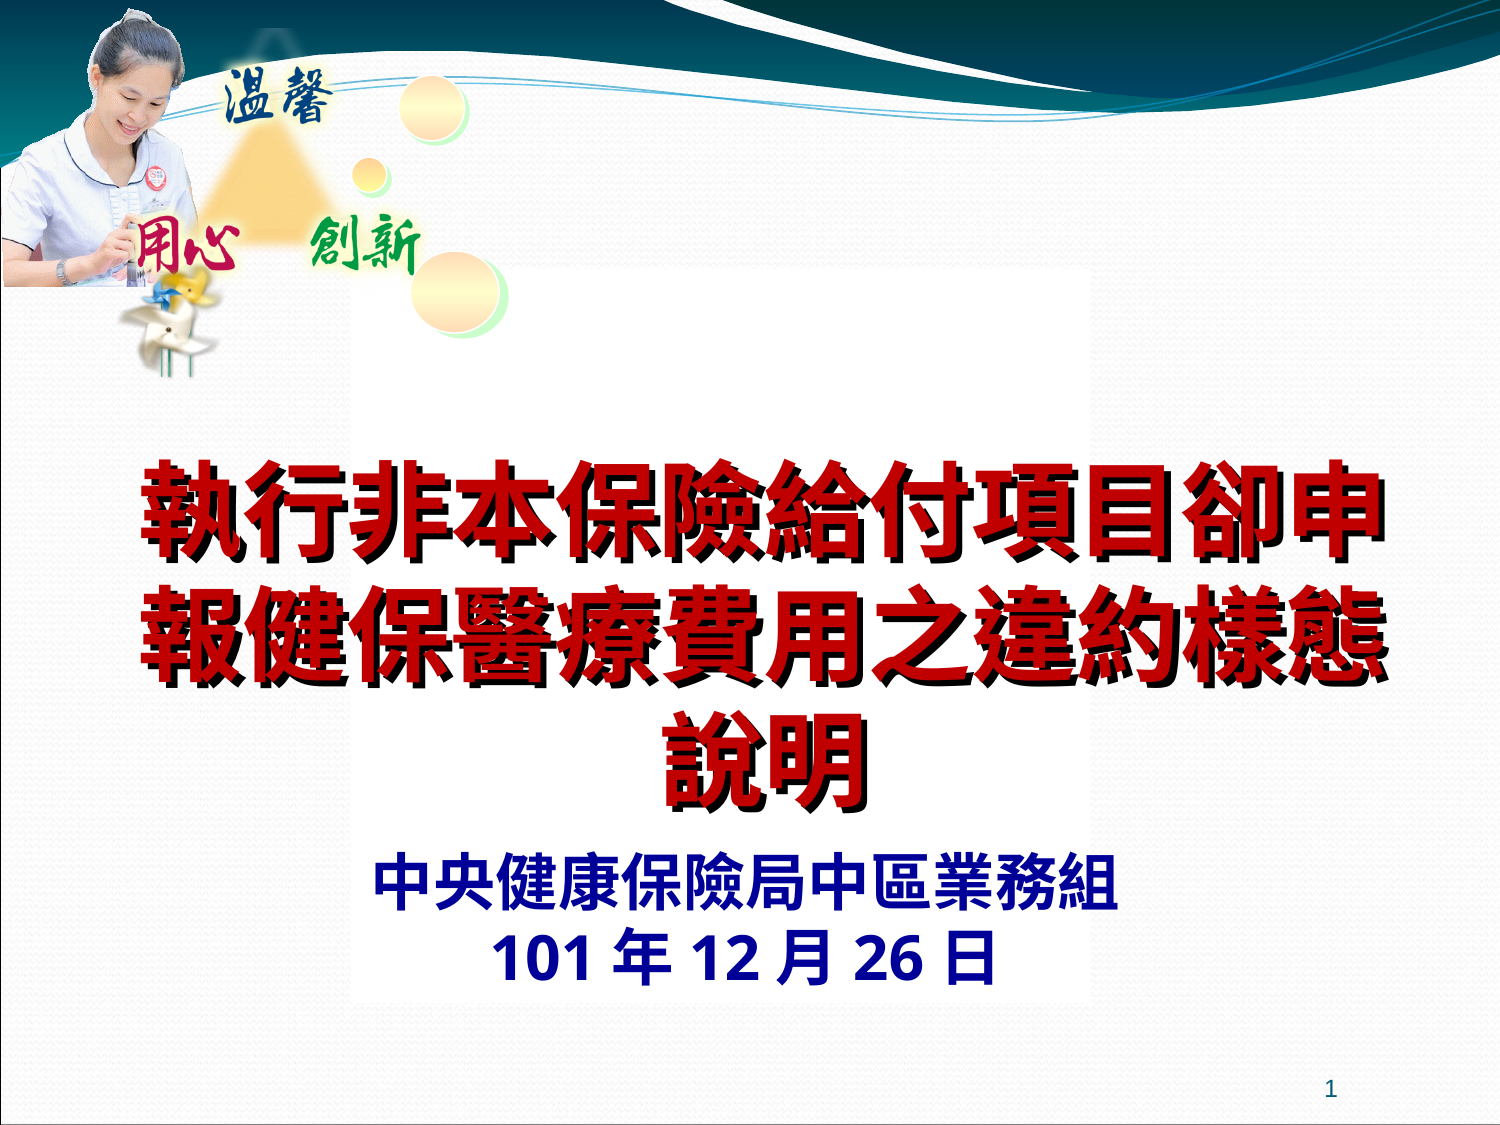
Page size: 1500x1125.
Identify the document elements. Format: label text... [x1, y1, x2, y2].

text_box [1324, 1042, 1450, 1103]
text_box [161, 268, 1339, 425]
title 執行非本保險給付項目卻申報健保醫療費用之違約樣態說明 [88, 444, 1442, 746]
text_box 中央健康保險局中區業務組 101年12月26日 [112, 763, 1379, 1000]
